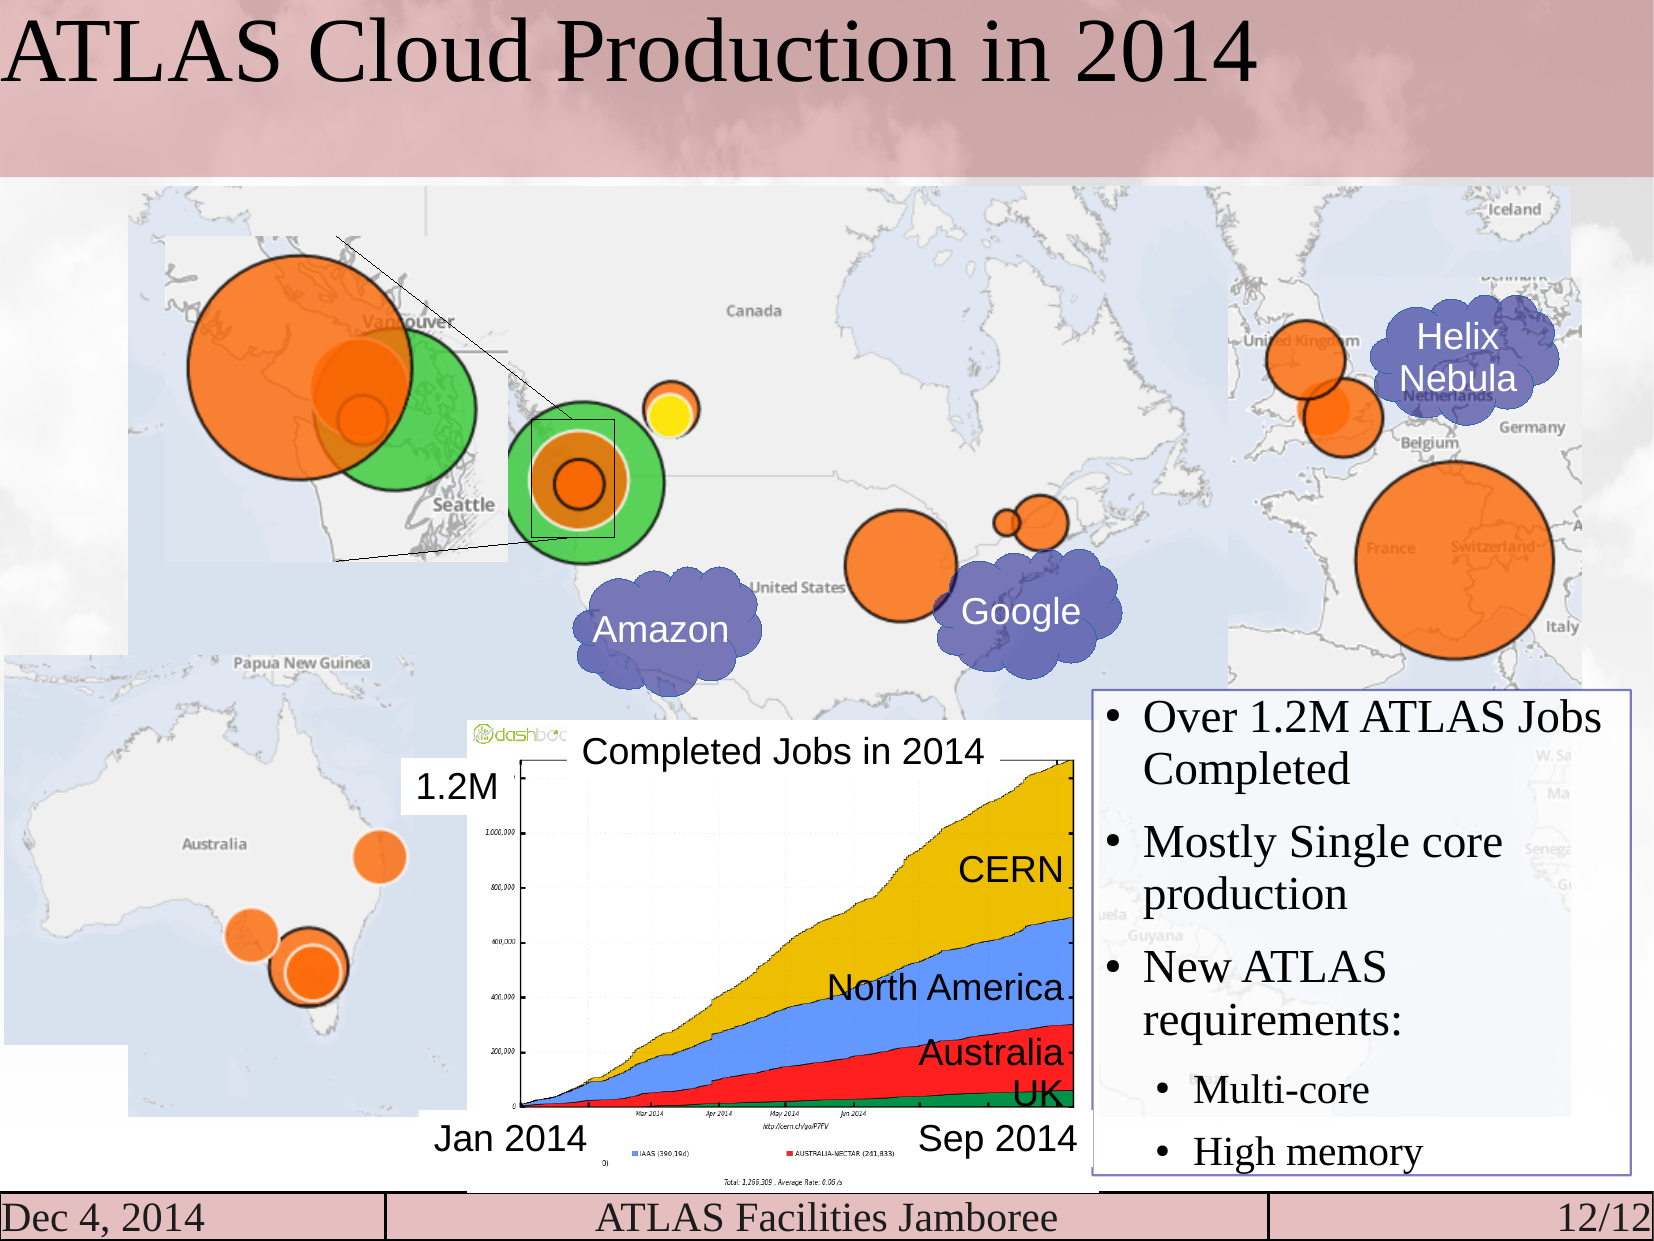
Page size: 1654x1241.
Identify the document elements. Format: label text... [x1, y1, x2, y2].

text_box Helix Nebula [1370, 295, 1560, 426]
text_box Google [933, 549, 1123, 680]
text_box Australia [903, 1023, 1079, 1081]
text_box CERN [943, 840, 1079, 898]
text_box Jan 2014 [418, 1110, 603, 1168]
text_box Sep 2014 [903, 1110, 1093, 1168]
text_box 1.2M [400, 758, 514, 815]
picture [0, 178, 1654, 1193]
text_box Amazon [572, 566, 762, 697]
list Over 1.2M ATLAS Jobs Completed Mostly Single core production New ATLAS requirements: Multi-core High memory [1092, 690, 1631, 1176]
title ATLAS Cloud Production in 2014 [0, 0, 1654, 178]
text_box UK [997, 1065, 1079, 1123]
text_box North America [812, 958, 1079, 1016]
text_box Completed Jobs in 2014 [566, 722, 1000, 780]
